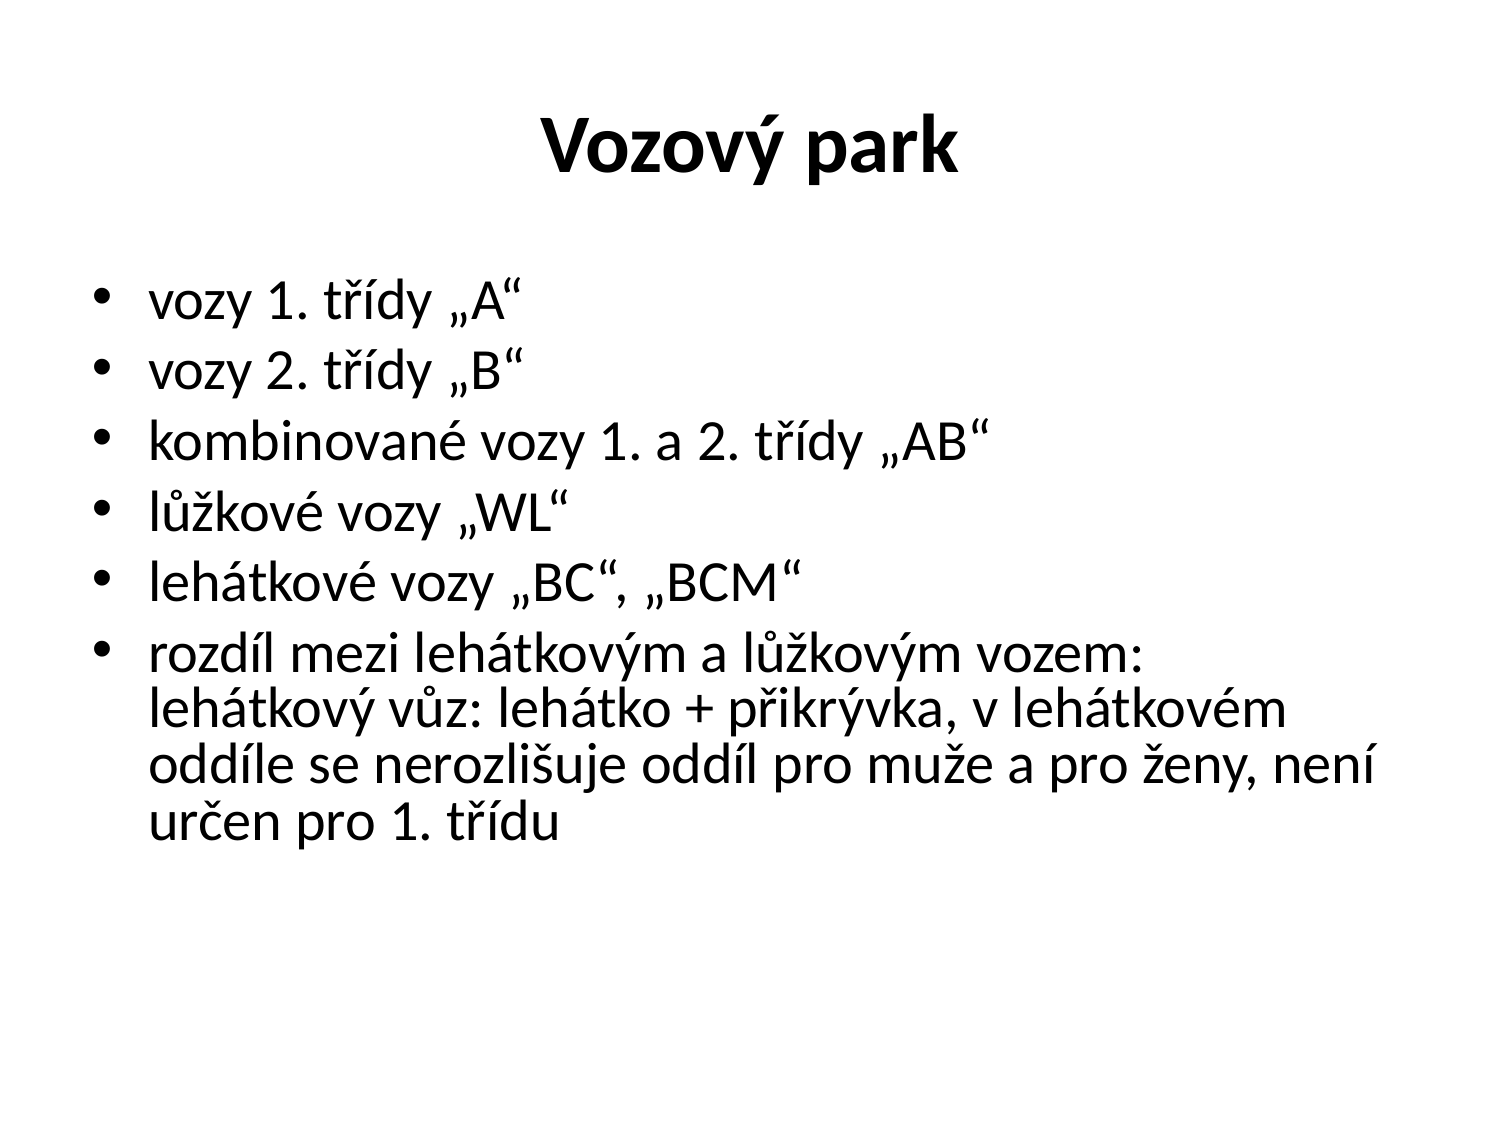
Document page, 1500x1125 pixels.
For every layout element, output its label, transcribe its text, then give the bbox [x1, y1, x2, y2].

list vozy 1. třídy „A“ vozy 2. třídy „B“ kombinované vozy 1. a 2. třídy „AB“ lůžkové vozy „WL“ lehátkové vozy „BC“, „BCM“ rozdíl mezi lehátkovým a lůžkovým vozem: lehátkový vůz: lehátko + přikrývka, v lehátkovém oddíle se nerozlišuje oddíl pro muže a pro ženy, není určen pro 1. třídu [76, 267, 1427, 1010]
title Vozový park [75, 45, 1426, 233]
